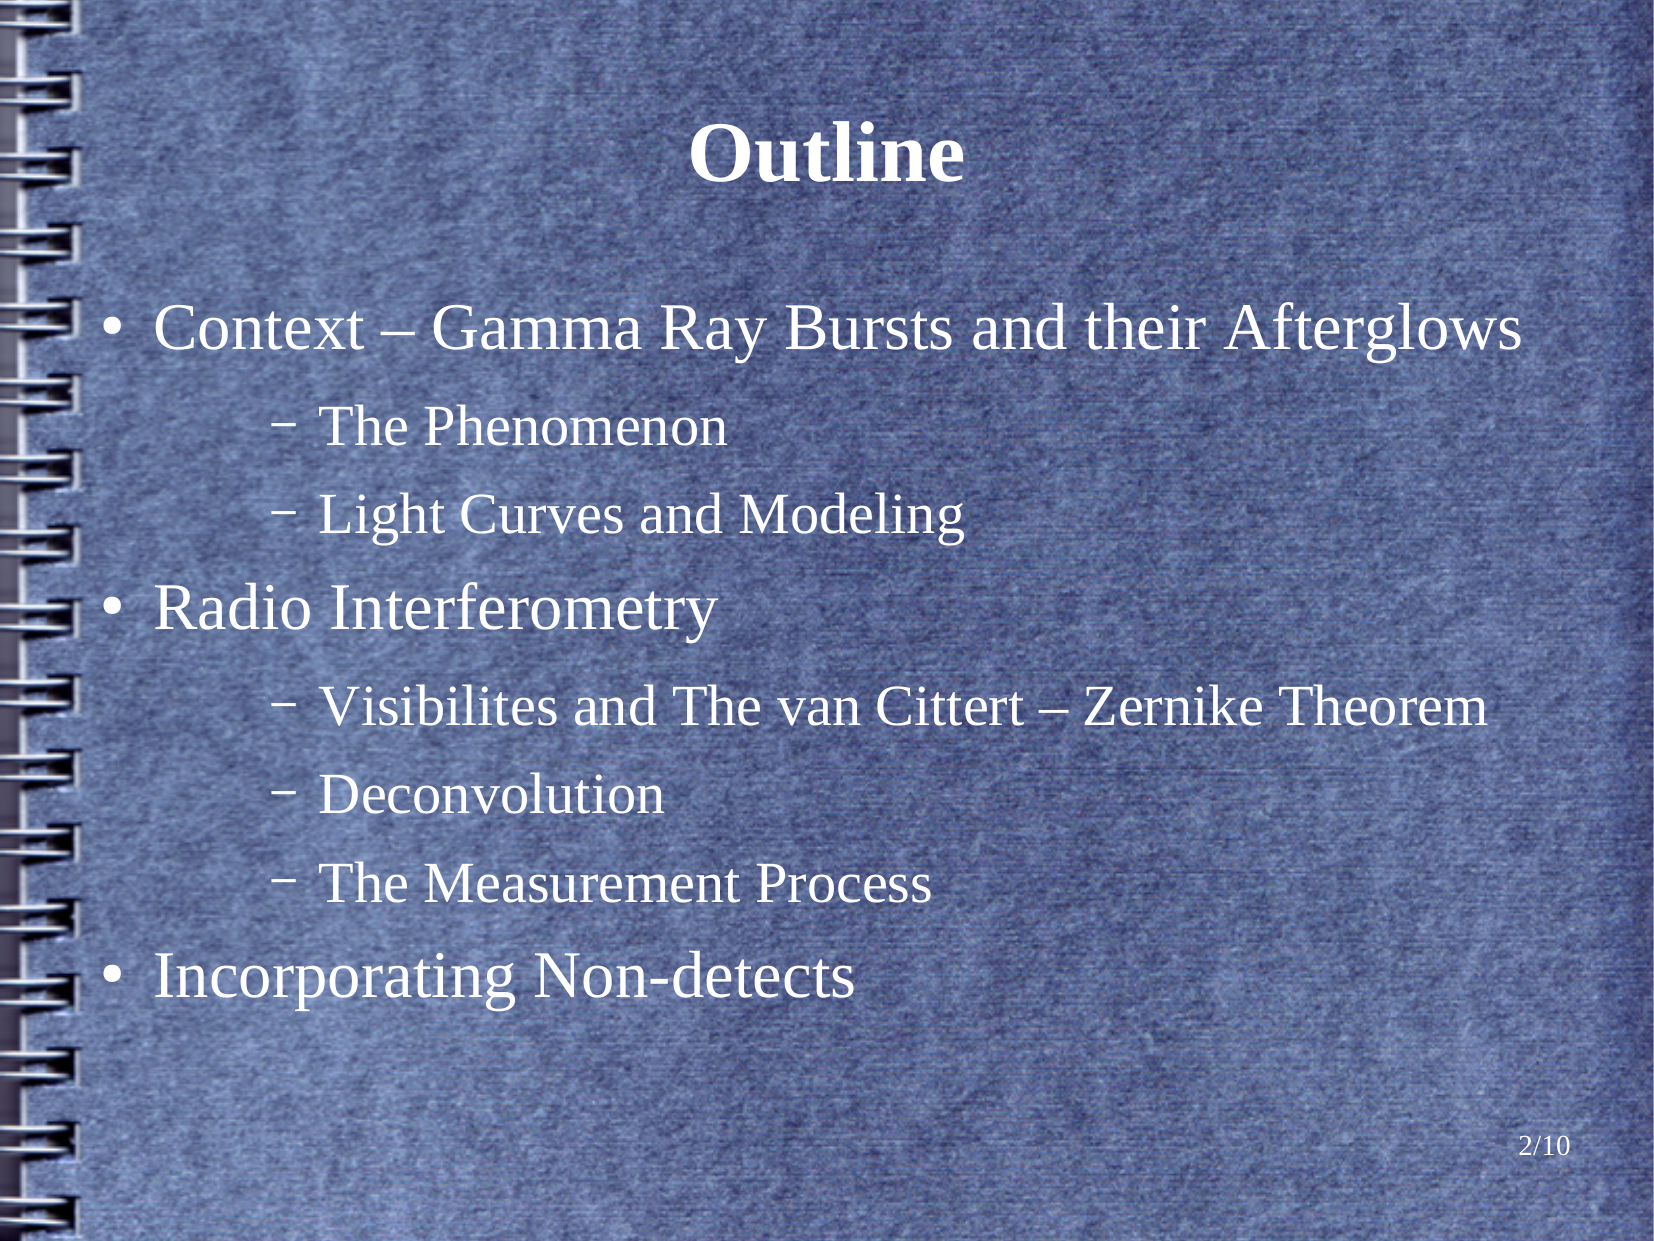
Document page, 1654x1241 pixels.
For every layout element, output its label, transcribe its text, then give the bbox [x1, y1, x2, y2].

picture [0, 0, 1654, 1241]
list Context – Gamma Ray Bursts and their Afterglows The Phenomenon Light Curves and Modeling Radio Interferometry Visibilites and The van Cittert – Zernike Theorem Deconvolution The Measurement Process Incorporating Non-detects [82, 290, 1571, 1013]
title Outline [82, 49, 1571, 257]
